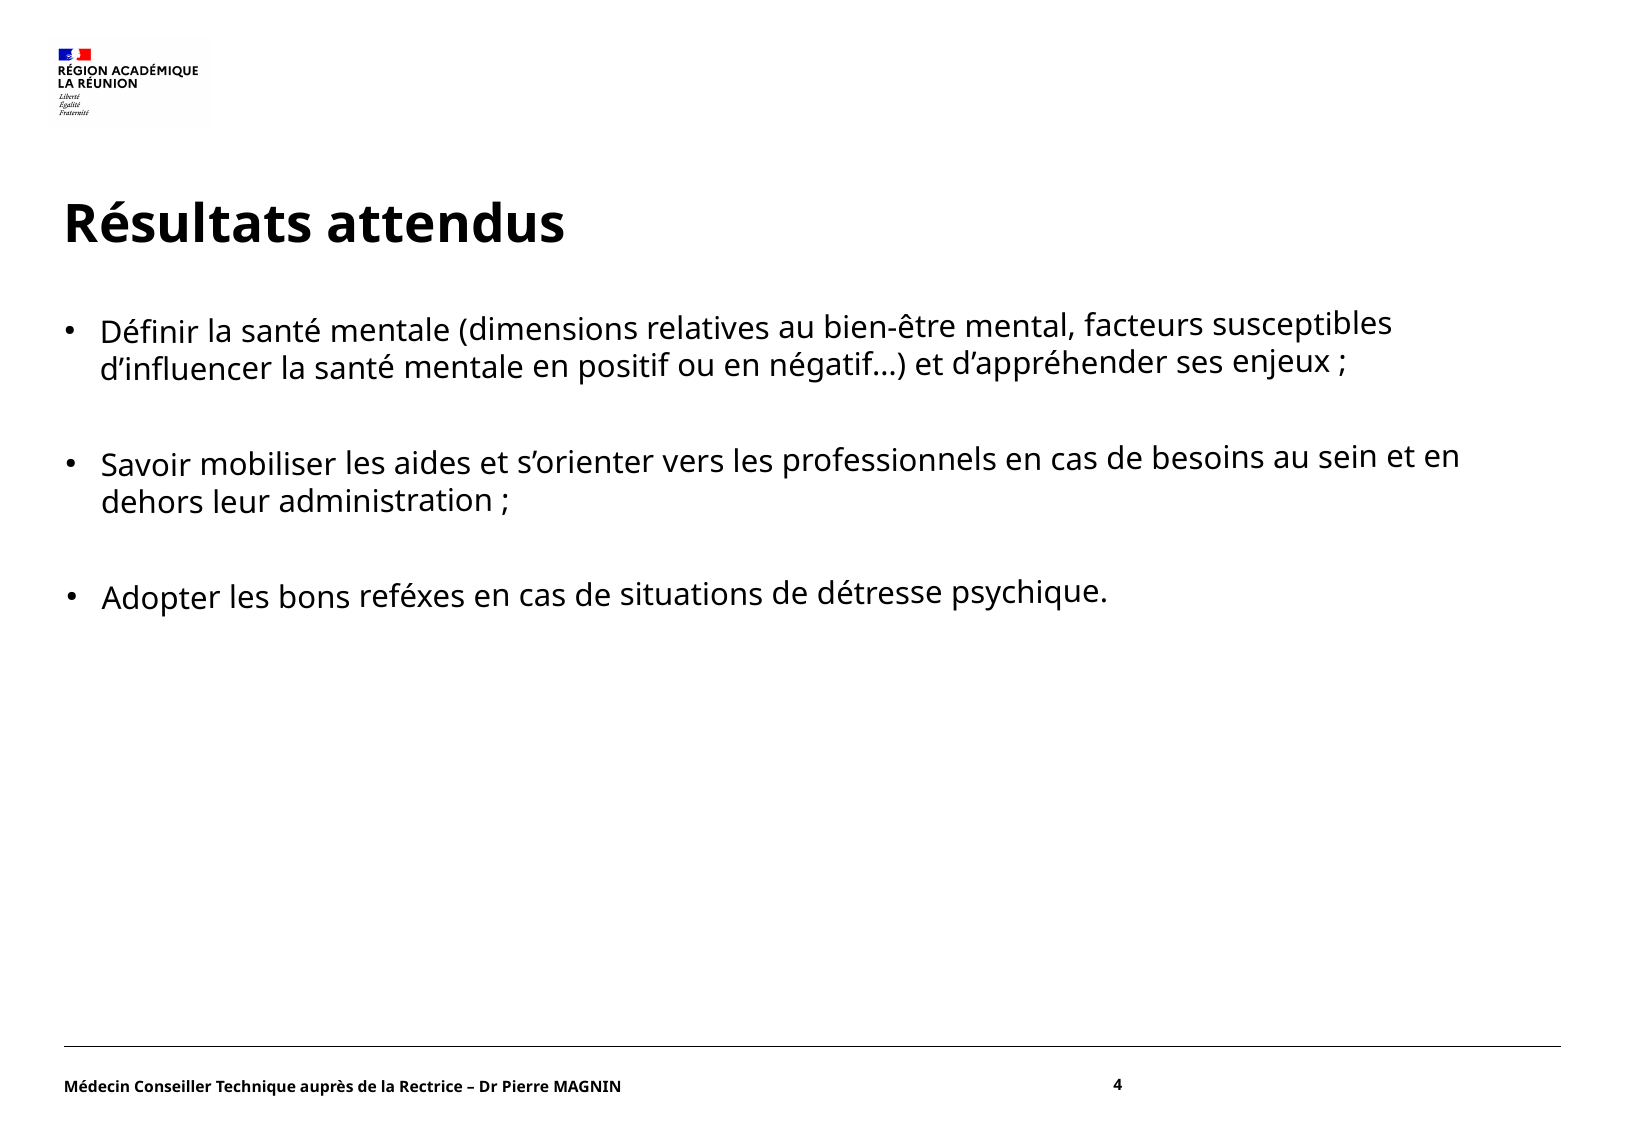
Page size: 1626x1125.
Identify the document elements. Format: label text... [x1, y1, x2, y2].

list Définir la santé mentale (dimensions relatives au bien-être mental, facteurs susceptibles d’influencer la santé mentale en positif ou en négatif…) et d’appréhender ses enjeux ; Savoir mobiliser les aides et s’orienter vers les professionnels en cas de besoins au sein et en dehors leur administration ; Adopter les bons reféxes en cas de situations de détresse psychique. [64, 301, 1562, 1033]
title Résultats attendus [63, 196, 1562, 272]
text_box 33 [1114, 1046, 1354, 1125]
picture [47, 37, 211, 127]
text_box Médecin Conseiller Technique auprès de la Rectrice – Dr Pierre MAGNIN [64, 1046, 1114, 1125]
